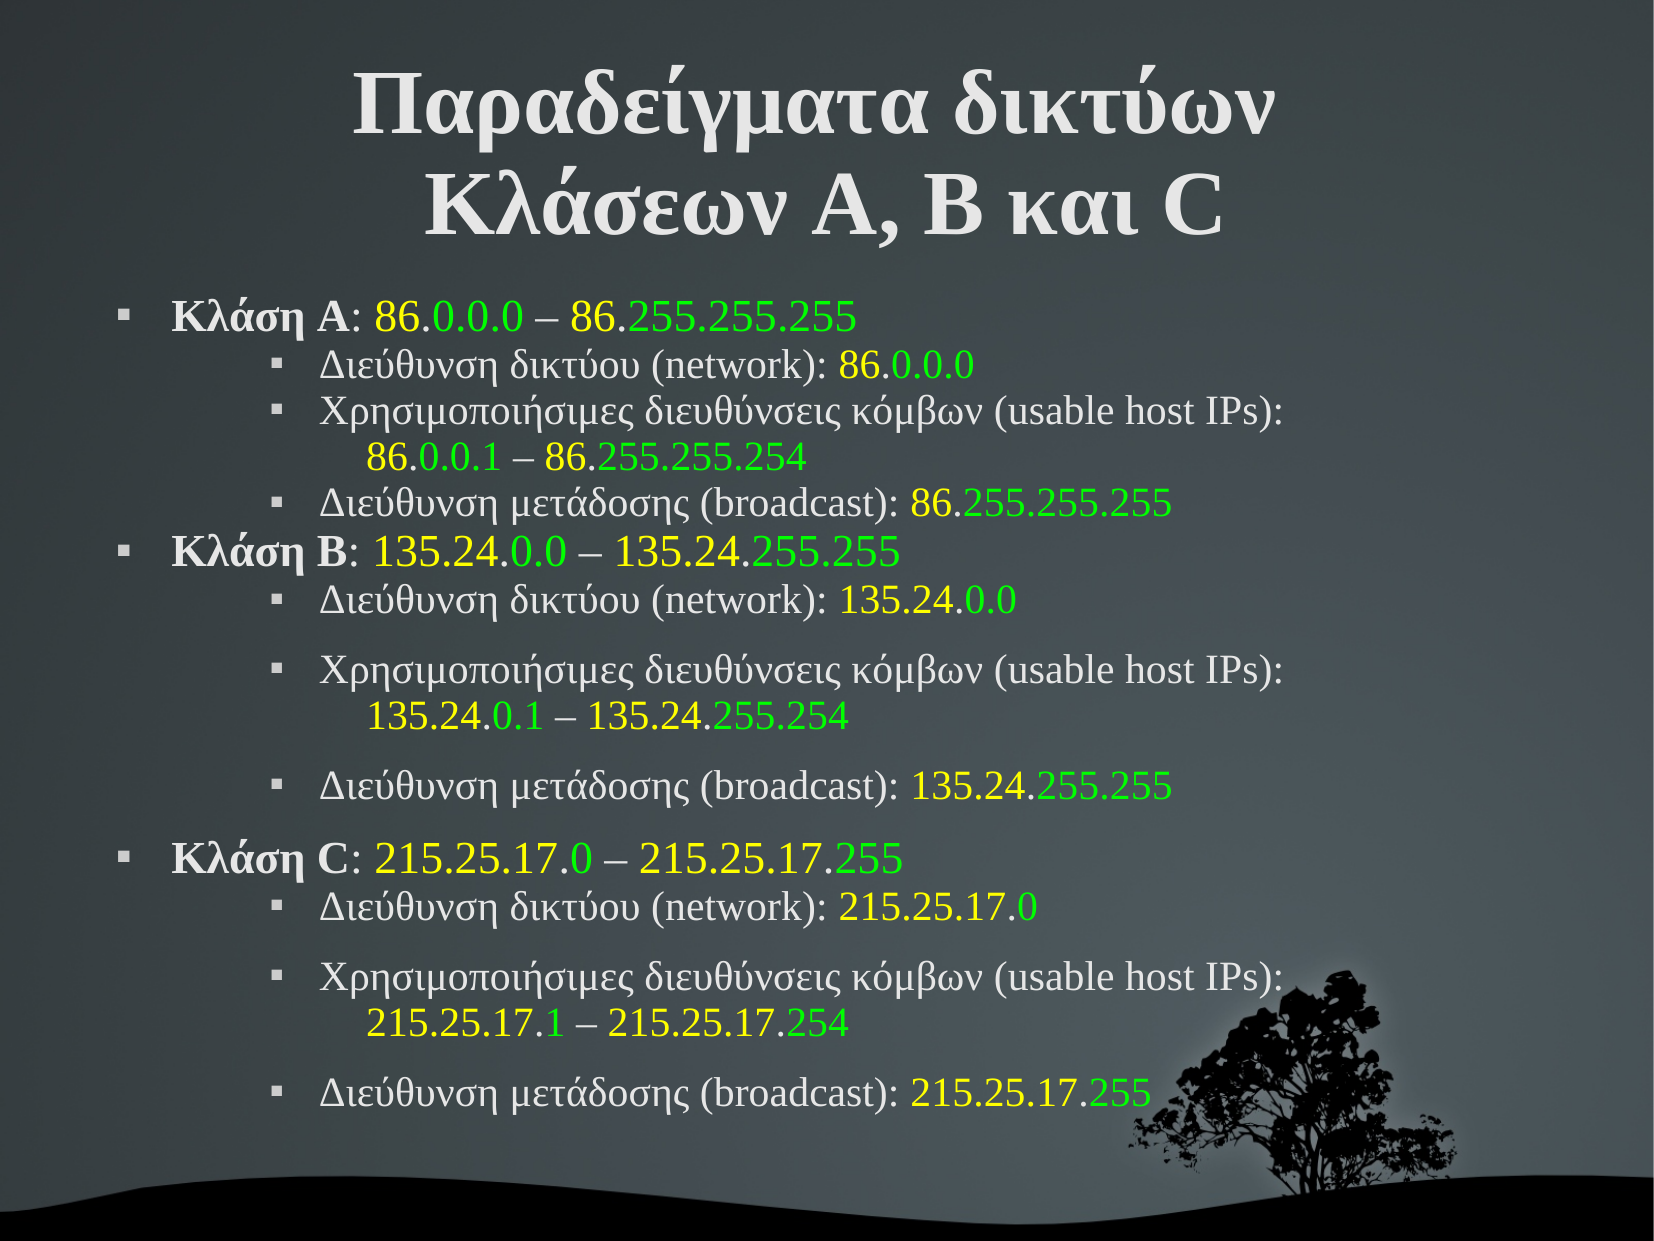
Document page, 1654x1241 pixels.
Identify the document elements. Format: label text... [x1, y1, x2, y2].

list Κλάση A: 86.0.0.0 – 86.255.255.255 Διεύθυνση δικτύου (network): 86.0.0.0 Χρησιμοποιήσιμες διευθύνσεις κόμβων (usable host IPs): 86.0.0.1 – 86.255.255.254 Διεύθυνση μετάδοσης (broadcast): 86.255.255.255 Κλάση B: 135.24.0.0 – 135.24.255.255 Διεύθυνση δικτύου (network): 135.24.0.0 Χρησιμοποιήσιμες διευθύνσεις κόμβων (usable host IPs): 135.24.0.1 – 135.24.255.254 Διεύθυνση μετάδοσης (broadcast): 135.24.255.255 Κλάση C: 215.25.17.0 – 215.25.17.255 Διεύθυνση δικτύου (network): 215.25.17.0 Χρησιμοποιήσιμες διευθύνσεις κόμβων (usable host IPs): 215.25.17.1 – 215.25.17.254 Διεύθυνση μετάδοσης (broadcast): 215.25.17.255 [82, 290, 1571, 1194]
picture [0, 0, 1654, 1241]
title Παραδείγματα δικτύων Κλάσεων A, B και C [82, 33, 1571, 273]
